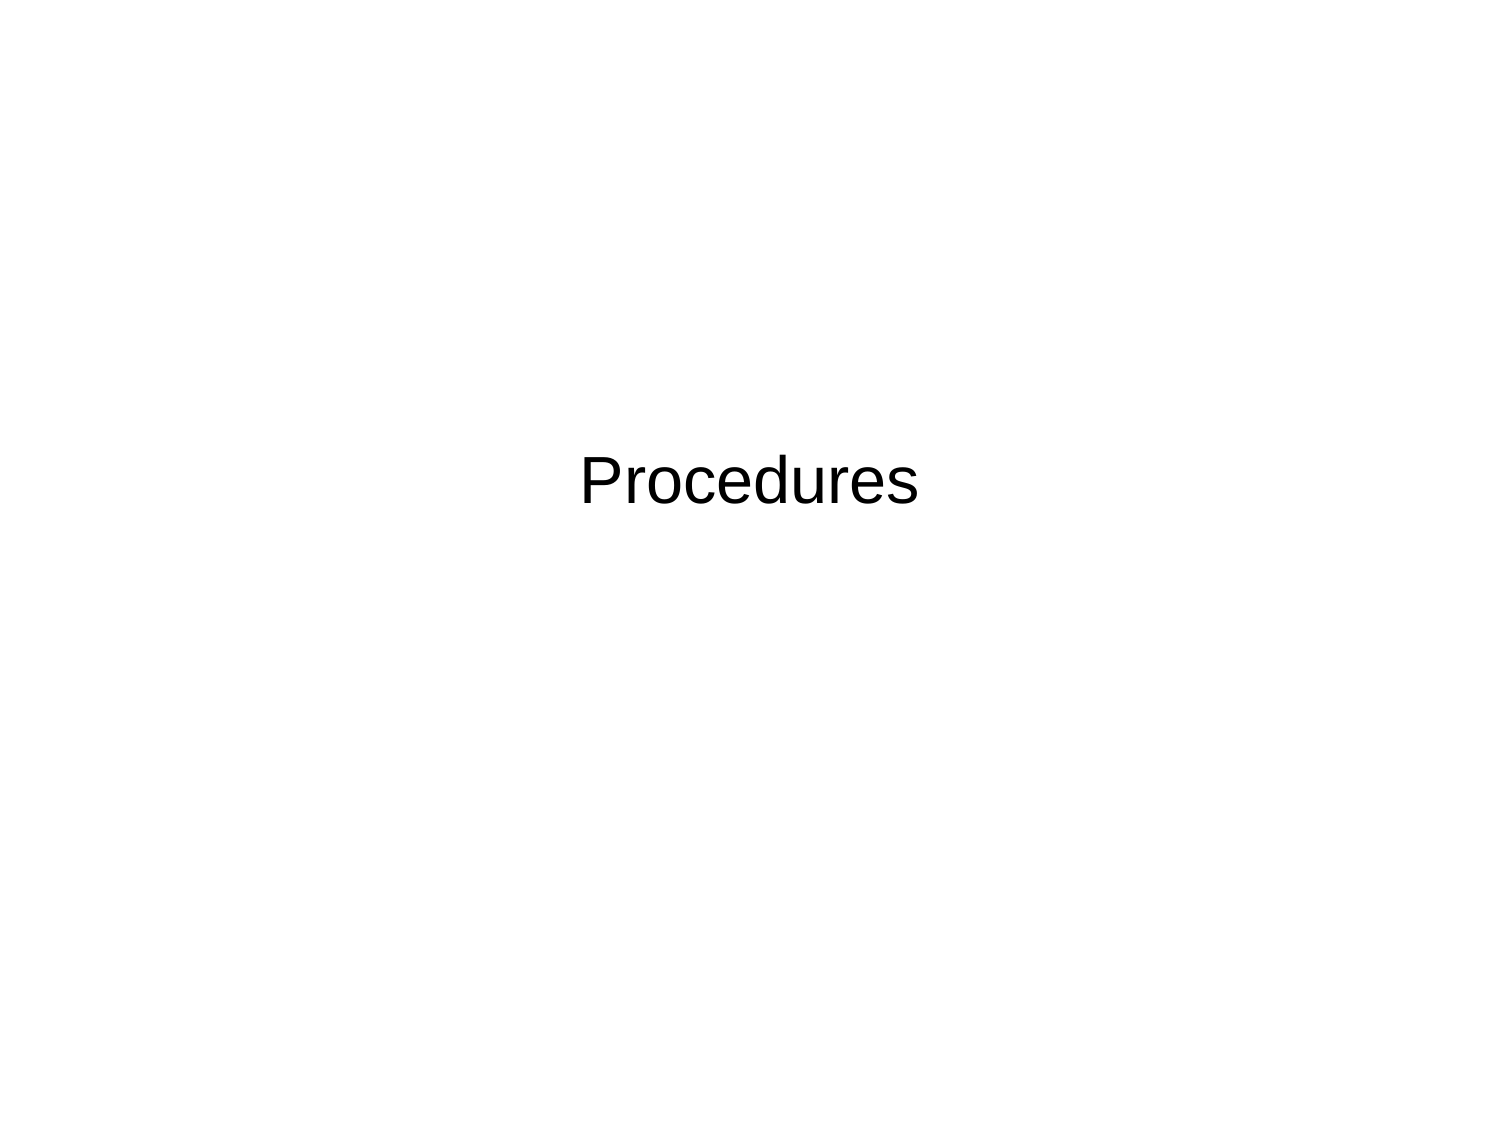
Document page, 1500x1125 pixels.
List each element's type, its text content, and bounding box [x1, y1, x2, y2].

subtitle Procedures [75, 44, 1425, 916]
